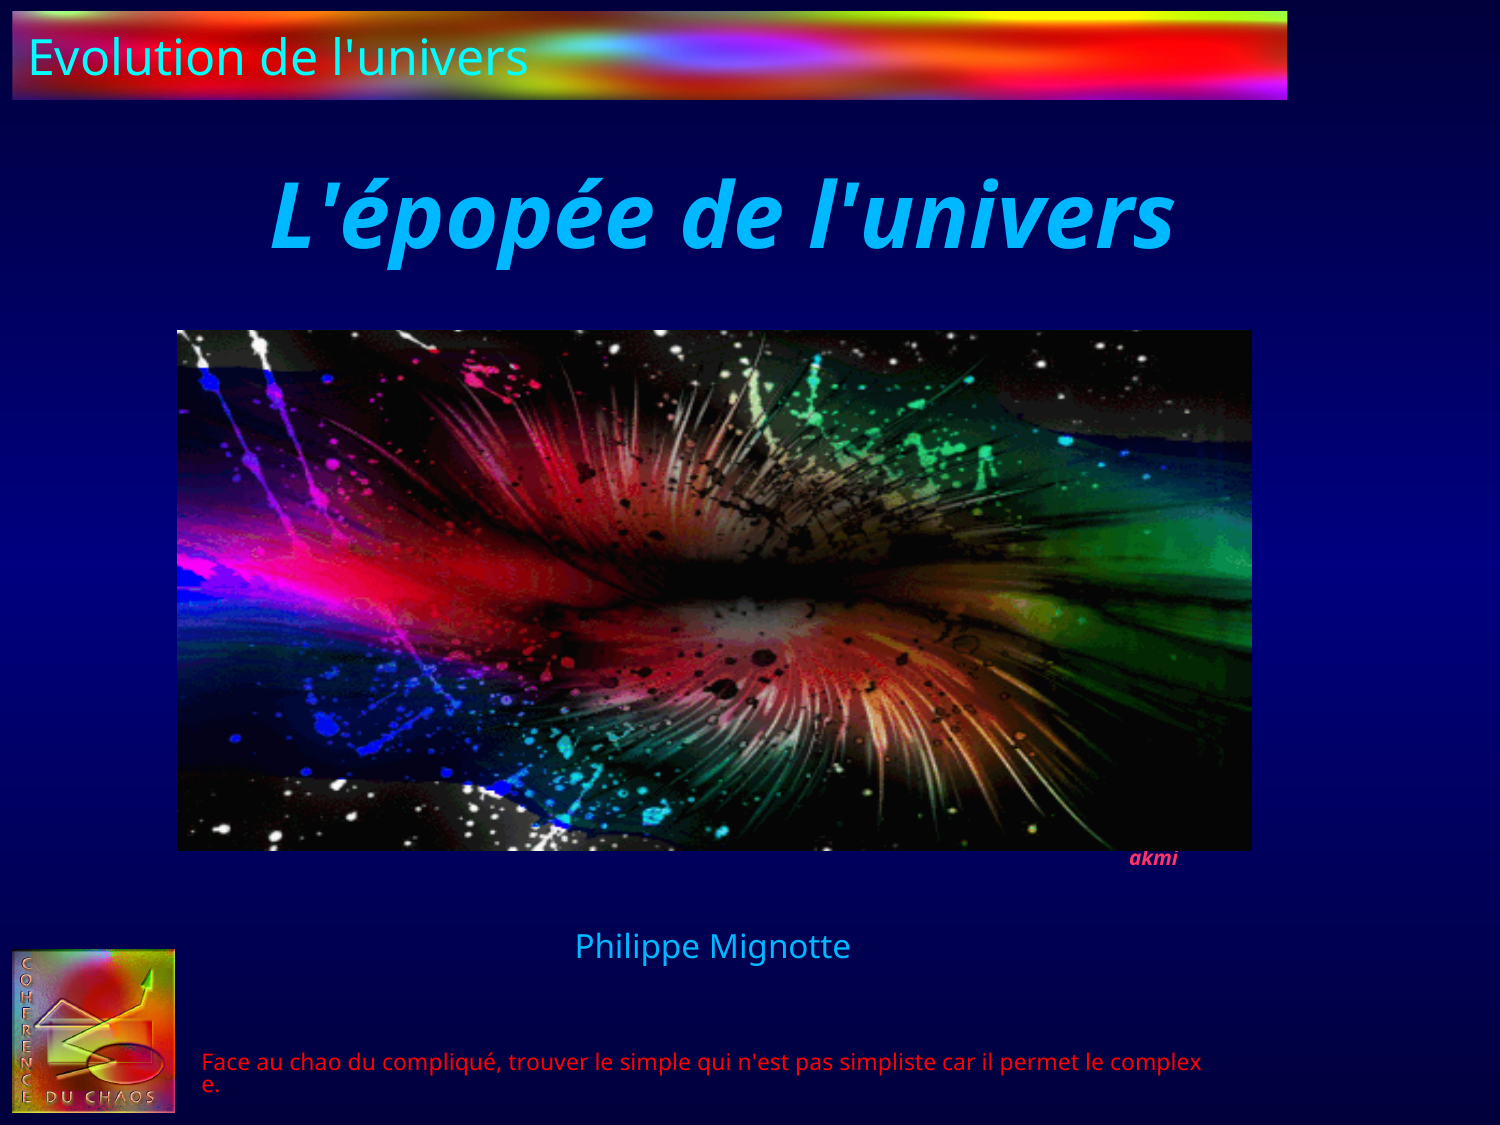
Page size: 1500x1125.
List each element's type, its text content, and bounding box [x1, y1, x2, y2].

picture [12, 949, 175, 1113]
picture [177, 330, 1252, 851]
list L'épopée de l'univers akmi Philippe Mignotte [177, 851, 1252, 1000]
title Evolution de l'univers [12, 11, 1288, 100]
list L'épopée de l'univers akmi Philippe Mignotte [177, 149, 1252, 330]
